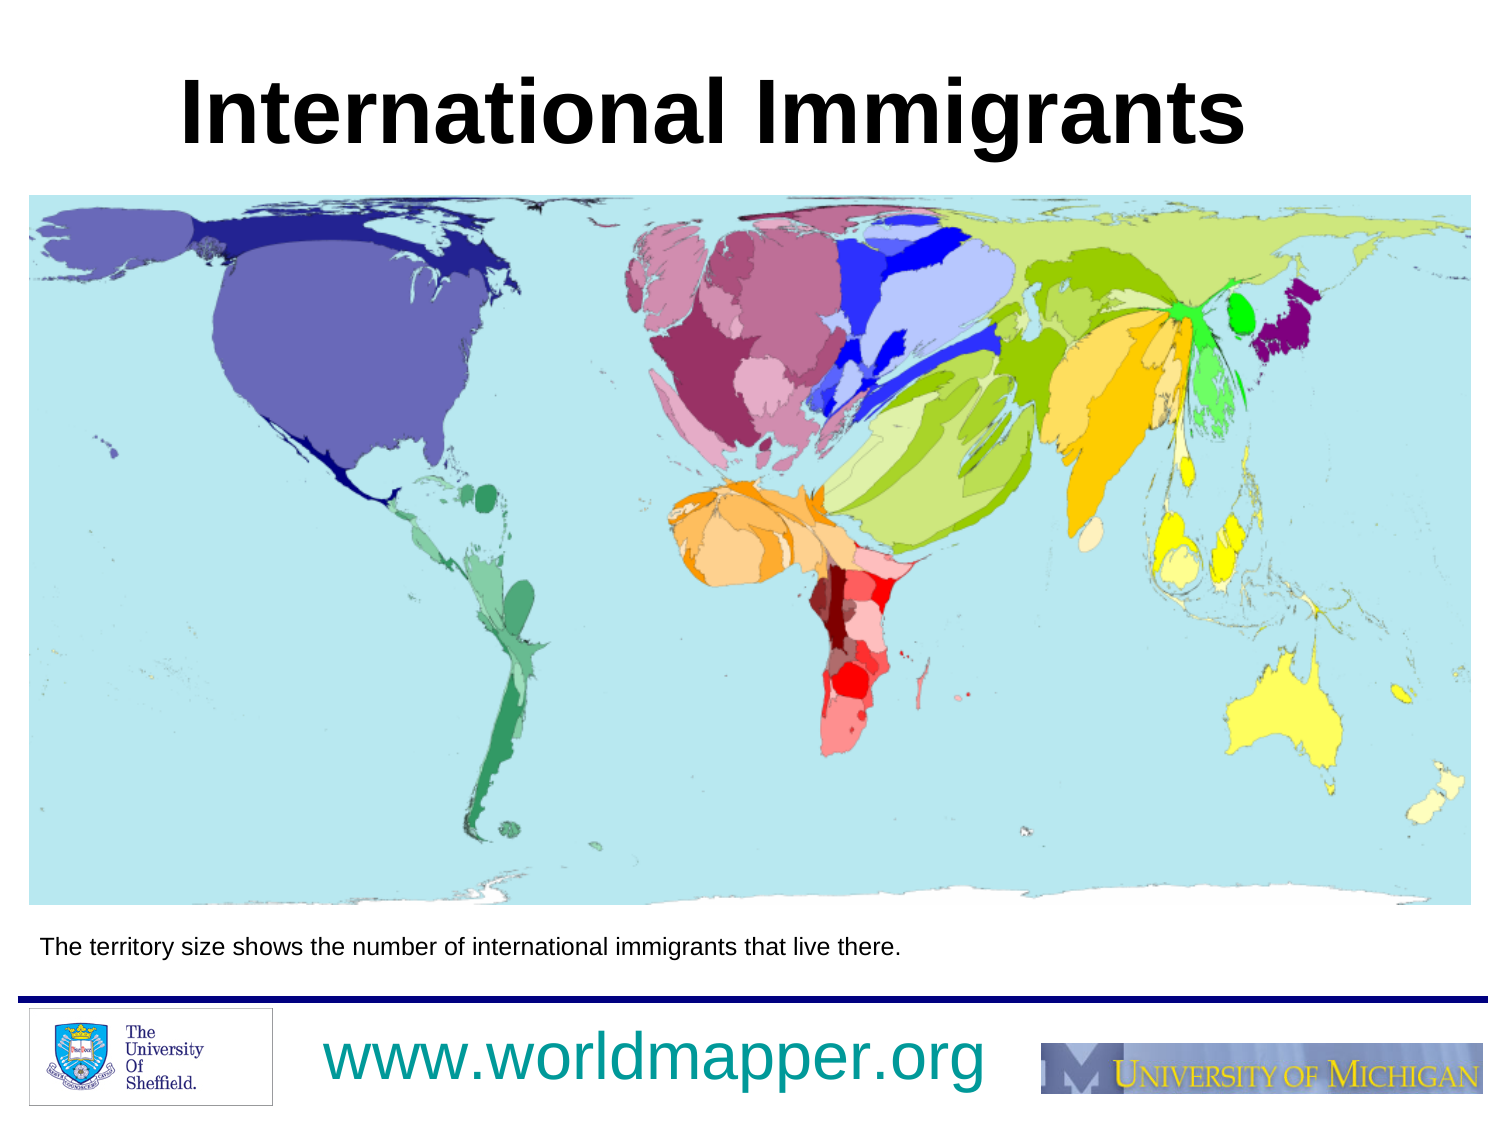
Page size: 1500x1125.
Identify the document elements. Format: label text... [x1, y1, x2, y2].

picture [29, 1008, 273, 1106]
text_box The territory size shows the number of international immigrants that live there. [24, 925, 919, 969]
picture [1041, 1043, 1483, 1094]
title International Immigrants [76, 42, 1352, 195]
picture [29, 195, 1471, 905]
